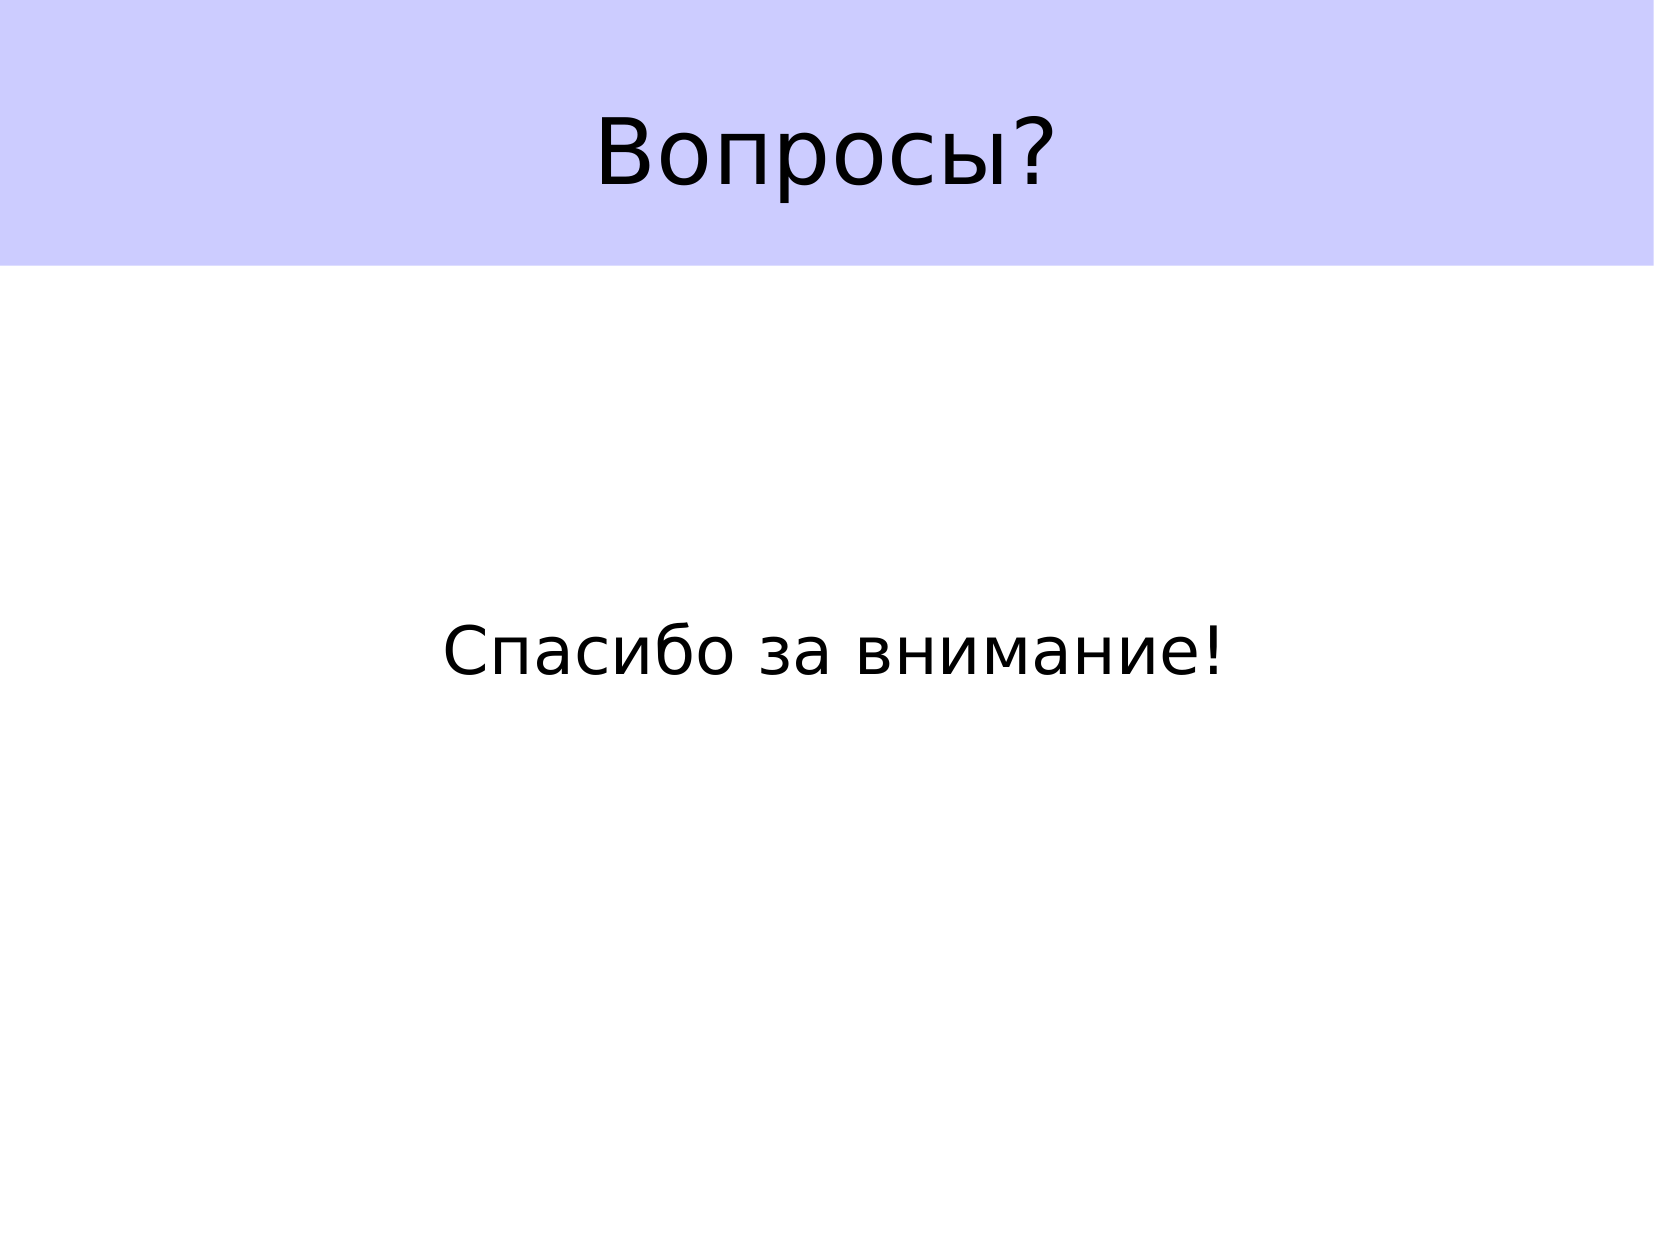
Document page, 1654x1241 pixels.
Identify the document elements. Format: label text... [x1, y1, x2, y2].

list Спасибо за внимание! [82, 290, 1571, 1094]
title Вопросы? [82, 56, 1571, 250]
